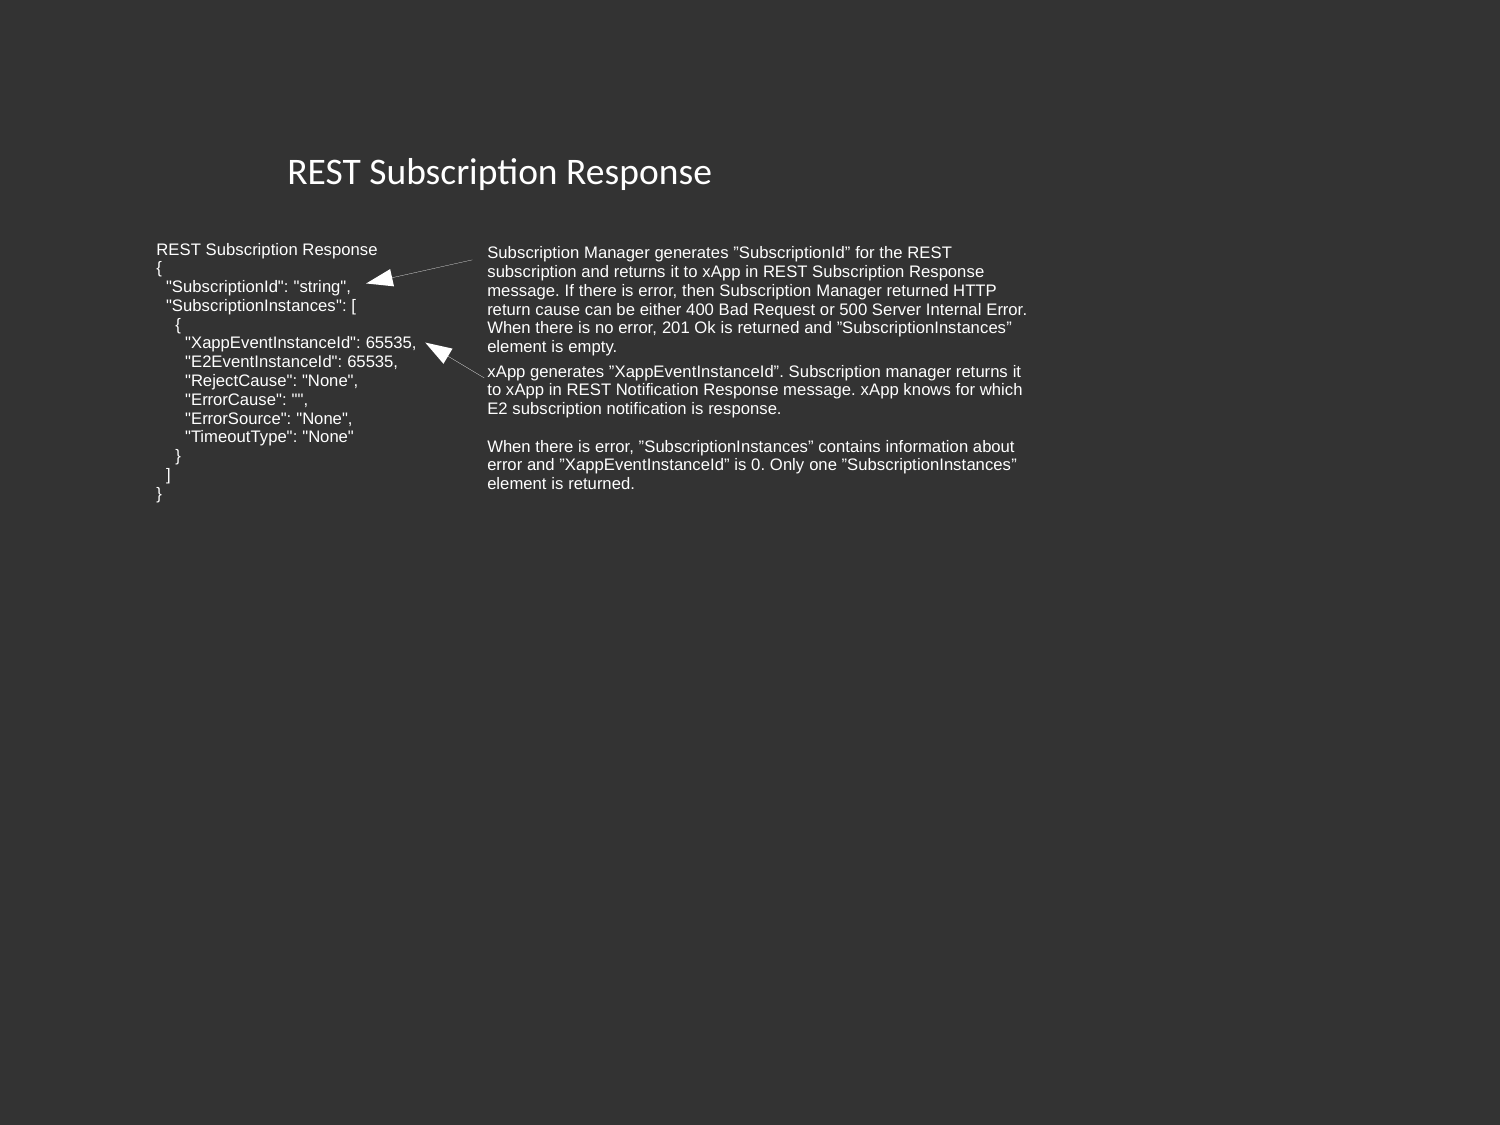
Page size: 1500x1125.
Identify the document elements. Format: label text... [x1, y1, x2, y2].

text_box REST Subscription Response { "SubscriptionId": "string", "SubscriptionInstances": [ { "XappEventInstanceId": 65535, "E2EventInstanceId": 65535, "RejectCause": "None", "ErrorCause": "", "ErrorSource": "None", "TimeoutType": "None" } ] } [141, 232, 520, 980]
title REST Subscription Response [287, 118, 863, 233]
text_box Subscription Manager generates ”SubscriptionId” for the REST subscription and returns it to xApp in REST Subscription Response message. If there is error, then Subscription Manager returned HTTP return cause can be either 400 Bad Request or 500 Server Internal Error. When there is no error, 201 Ok is returned and ”SubscriptionInstances” element is empty. [472, 236, 1052, 458]
text_box xApp generates ”XappEventInstanceId”. Subscription manager returns it to xApp in REST Notification Response message. xApp knows for which E2 subscription notification is response. When there is error, ”SubscriptionInstances” contains information about error and ”XappEventInstanceId” is 0. Only one ”SubscriptionInstances” element is returned. [472, 354, 1040, 501]
